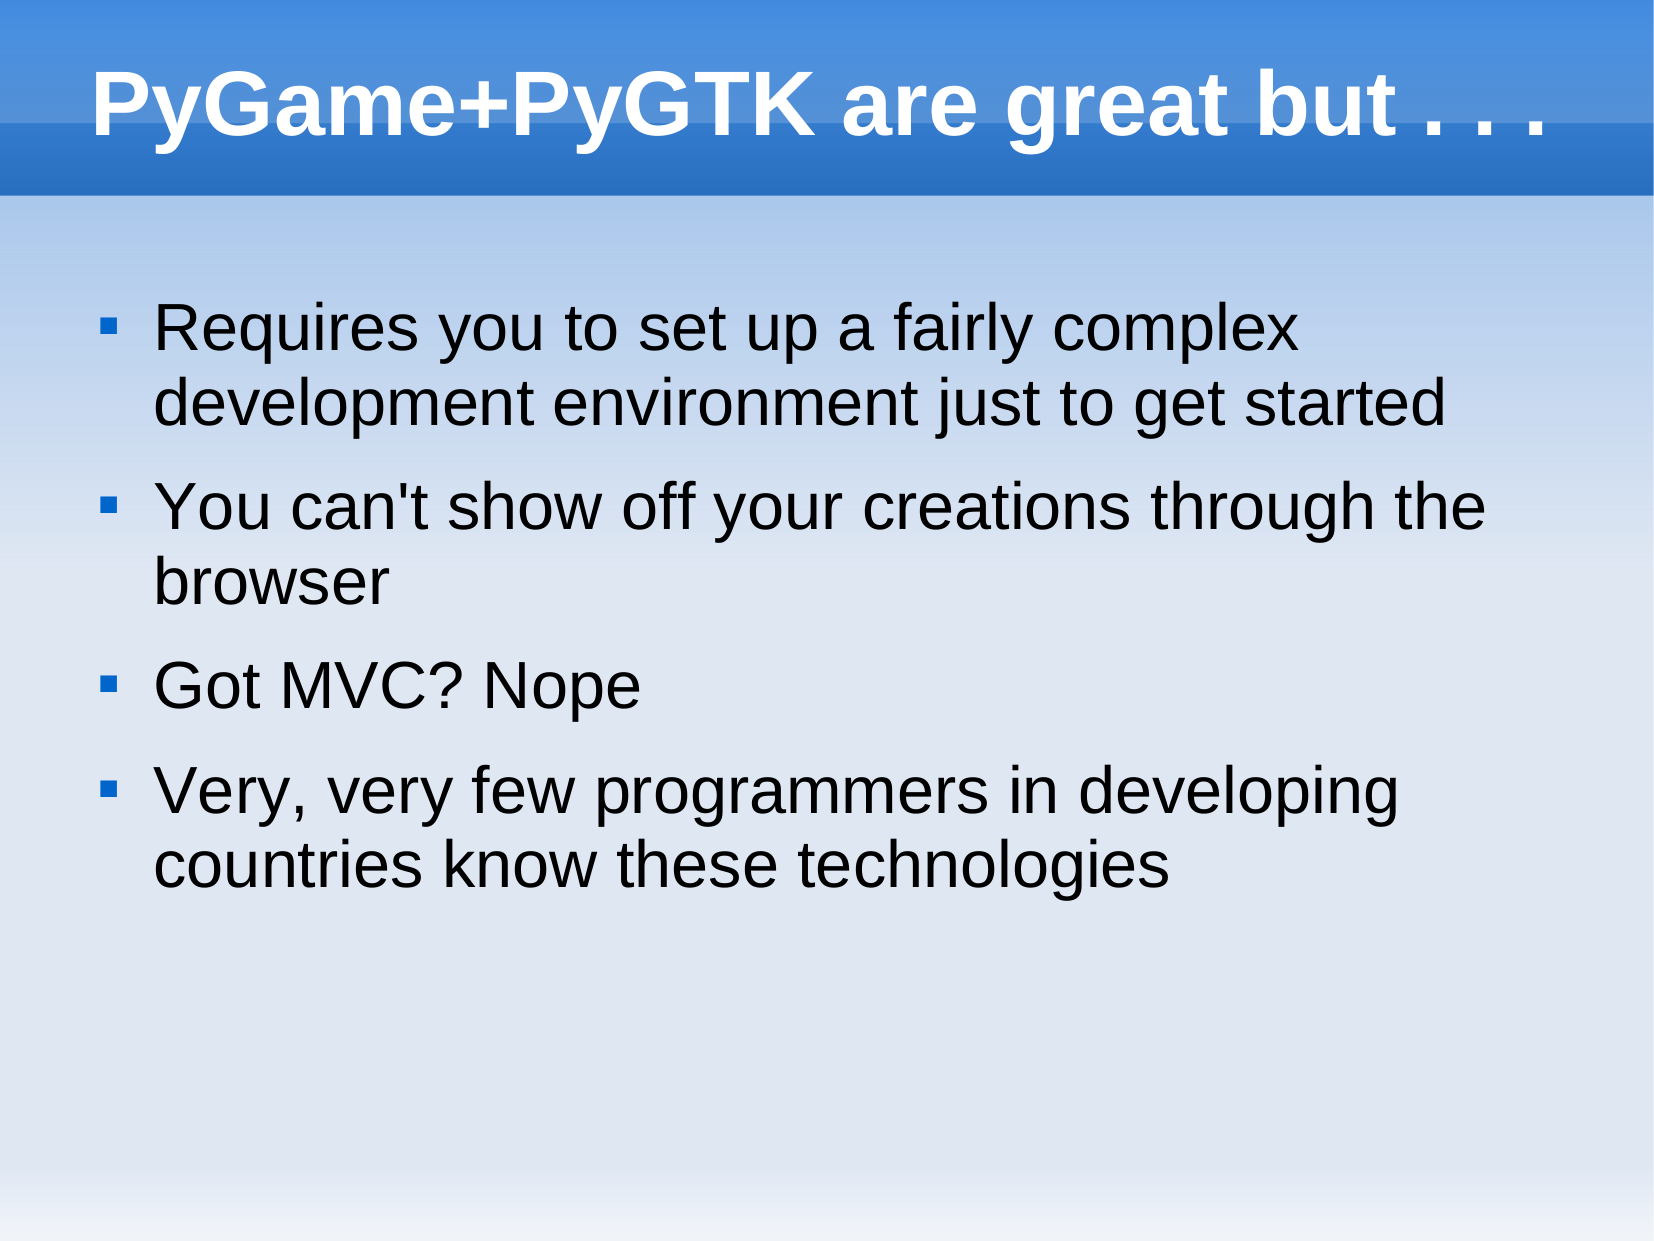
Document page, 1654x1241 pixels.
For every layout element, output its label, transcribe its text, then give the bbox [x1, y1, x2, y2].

picture [0, 0, 1654, 1241]
list Requires you to set up a fairly complex development environment just to get started You can't show off your creations through the browser Got MVC? Nope Very, very few programmers in developing countries know these technologies [82, 290, 1571, 1109]
title PyGame+PyGTK are great but . . . [76, 0, 1565, 208]
